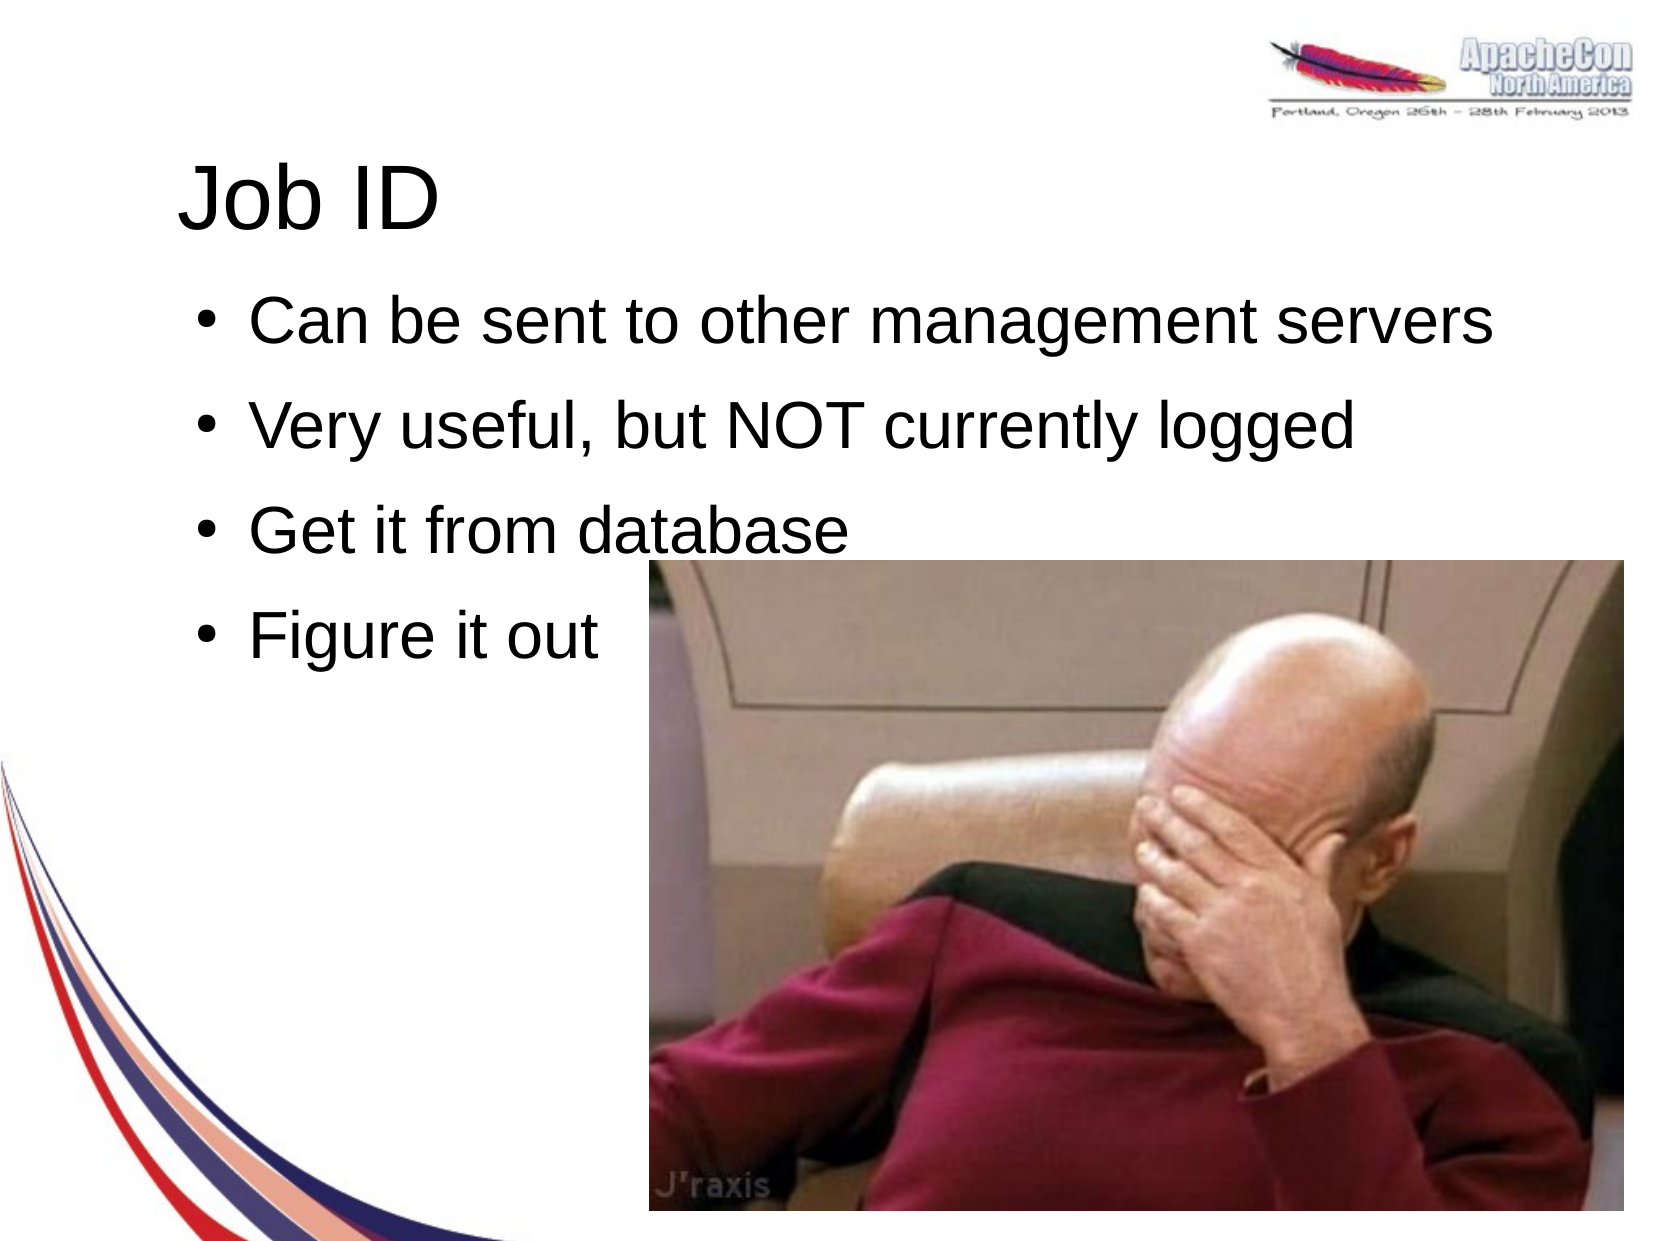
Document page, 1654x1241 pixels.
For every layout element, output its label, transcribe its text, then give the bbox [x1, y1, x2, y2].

picture [0, 0, 1654, 1241]
list Can be sent to other management servers Very useful, but NOT currently logged Get it from database Figure it out [177, 283, 1536, 990]
title Job ID [177, 146, 1536, 250]
